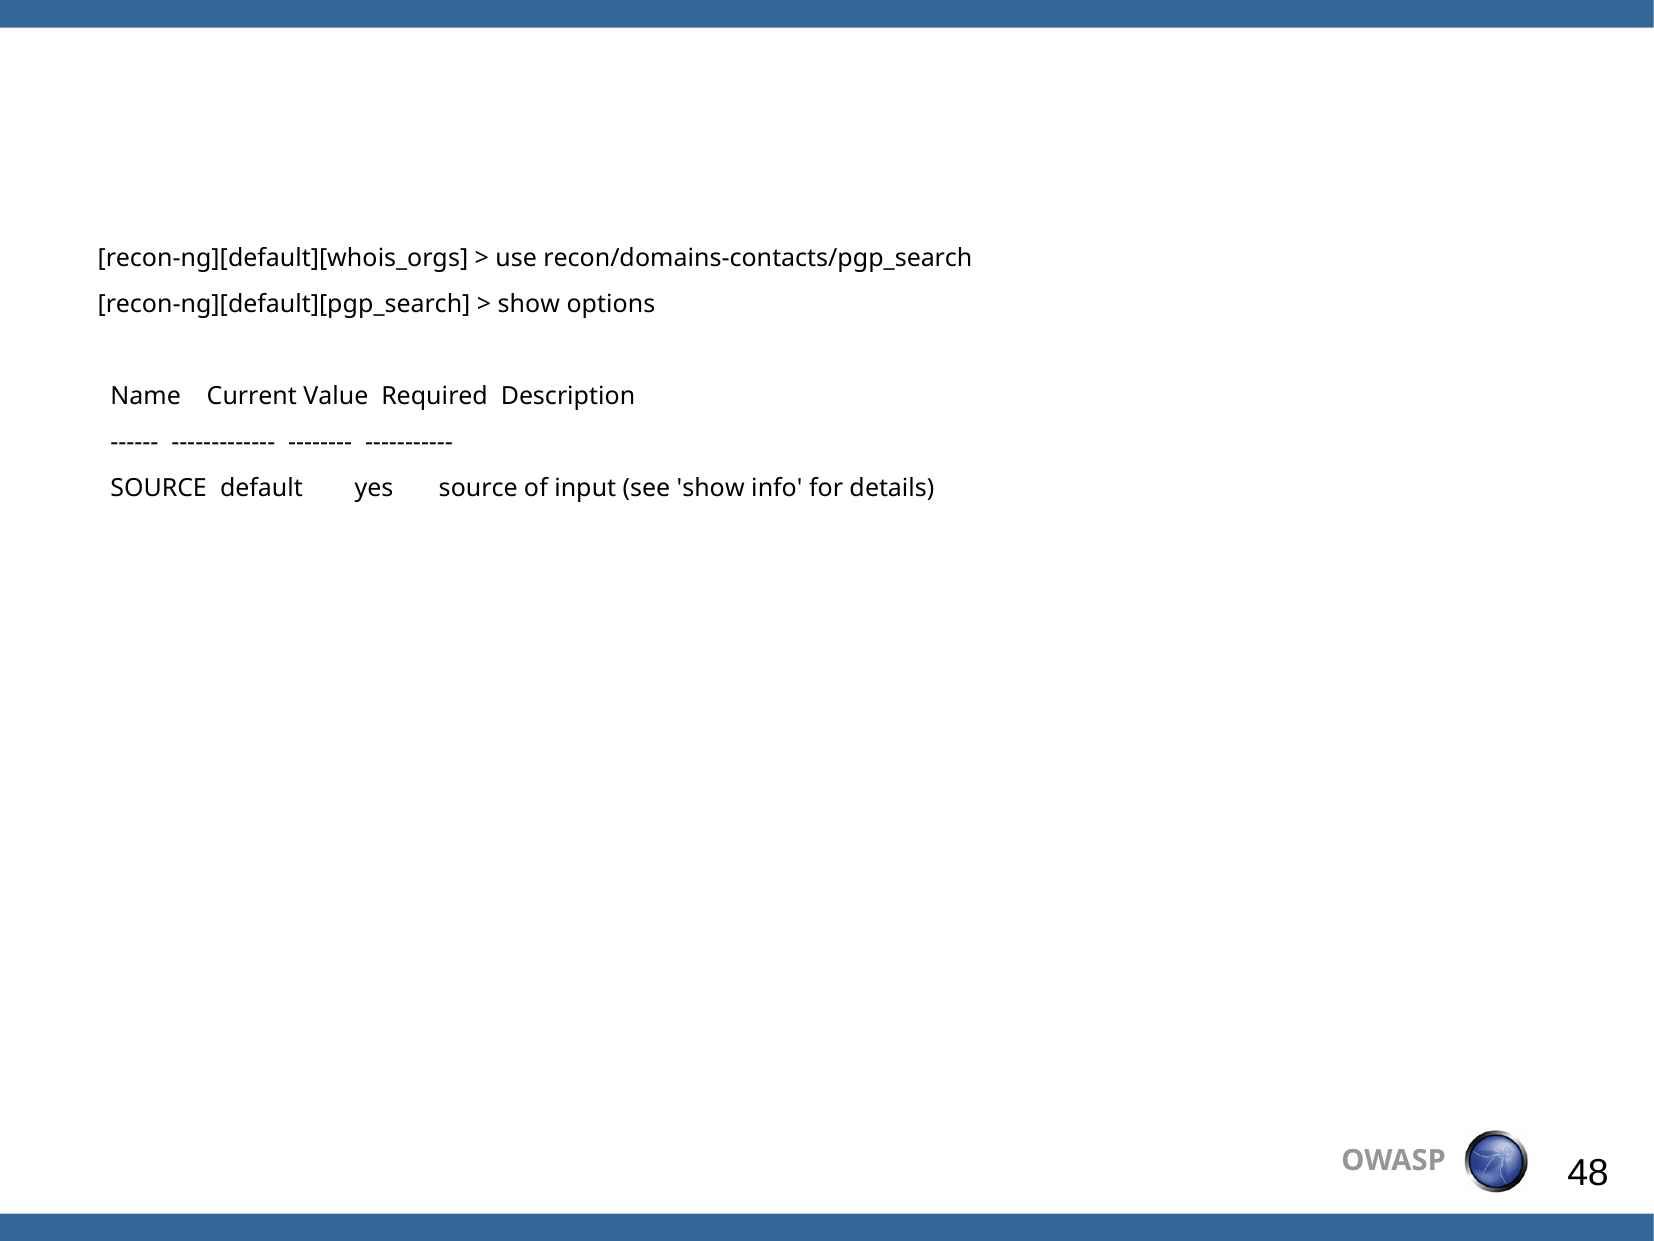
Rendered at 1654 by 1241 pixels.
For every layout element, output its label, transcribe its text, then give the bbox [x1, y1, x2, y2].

list [recon-ng][default][whois_orgs] > use recon/domains-contacts/pgp_search [recon-ng][default][pgp_search] > show options Name Current Value Required Description ------ ------------- -------- ----------- SOURCE default yes source of input (see 'show info' for details) [82, 234, 1571, 1108]
picture [1460, 1129, 1530, 1193]
